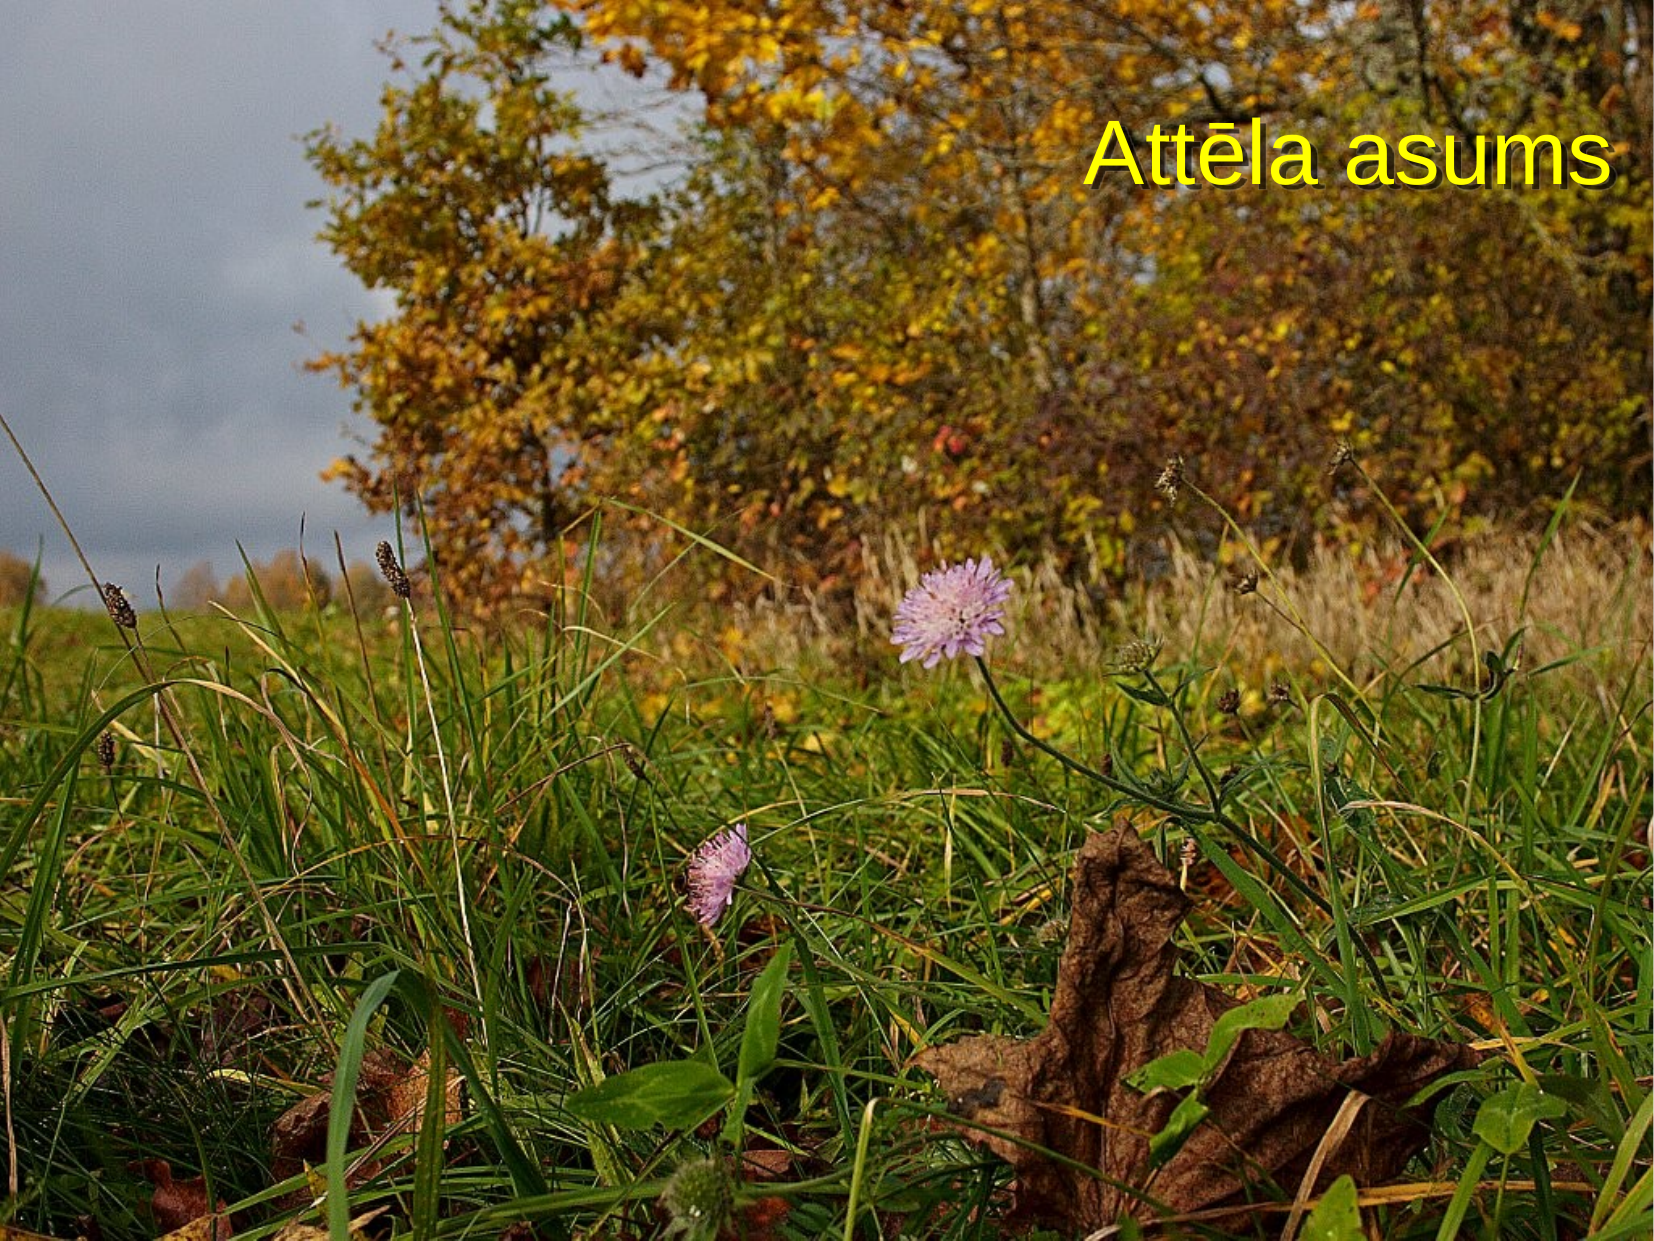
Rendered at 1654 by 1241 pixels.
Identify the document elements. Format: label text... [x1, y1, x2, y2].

title Attēla asums [42, 49, 1615, 257]
picture [0, 0, 1654, 1241]
